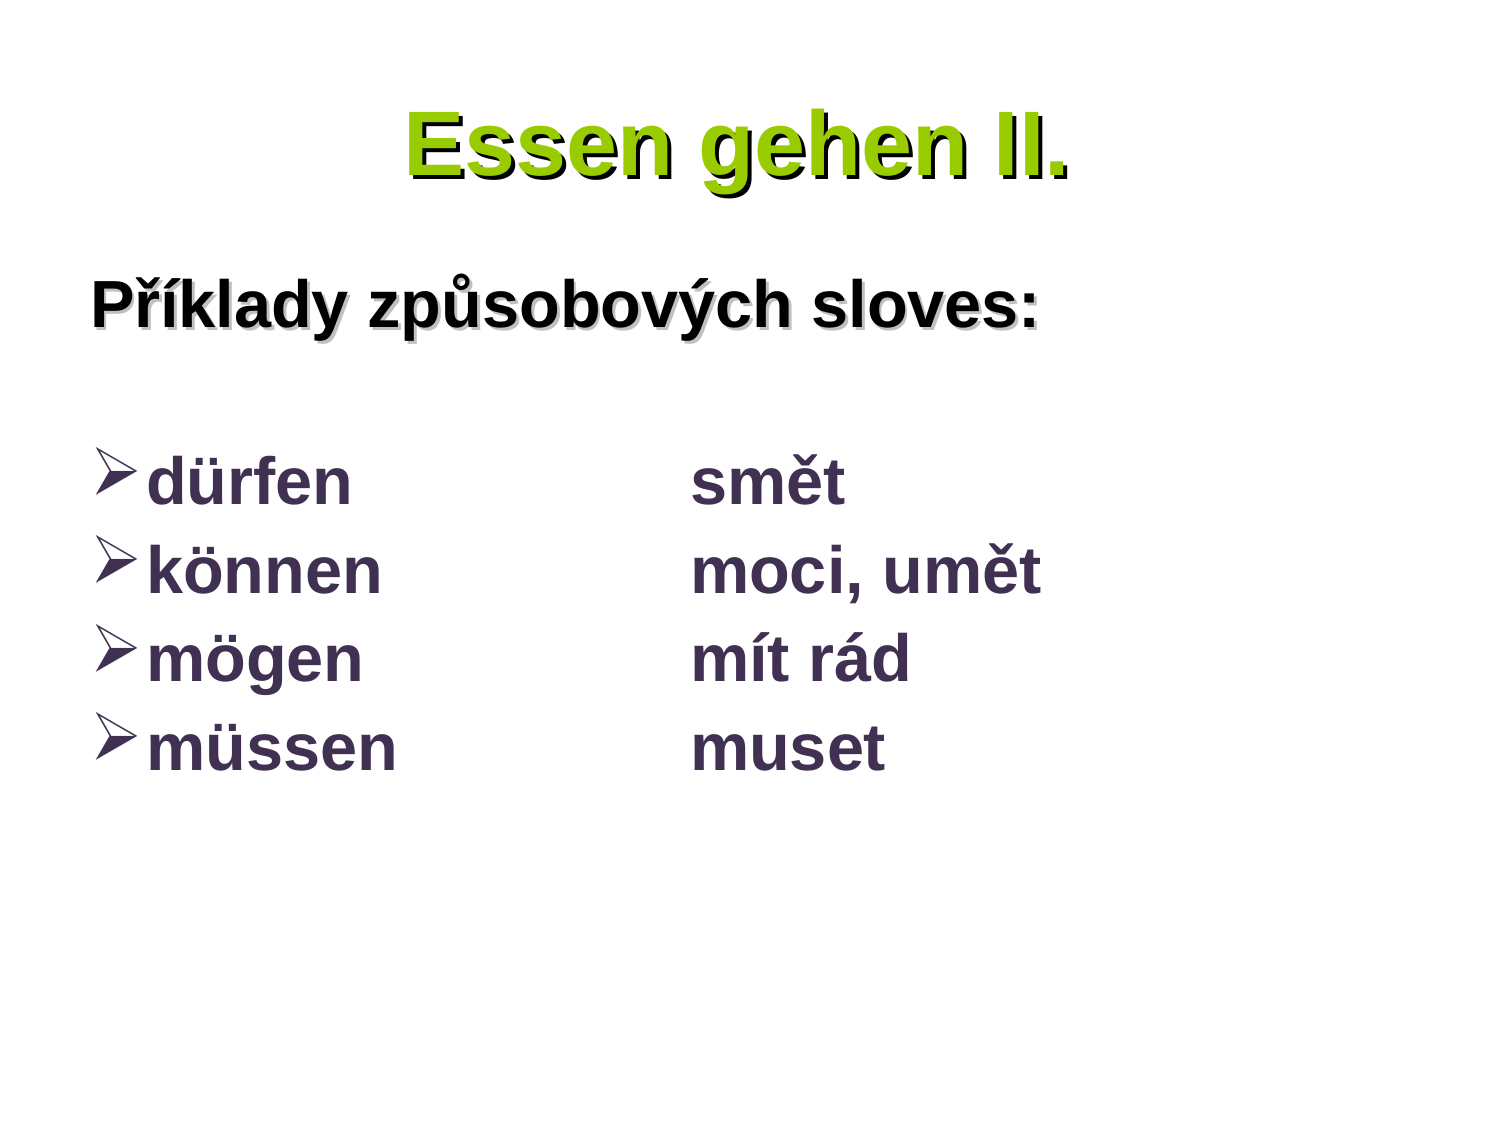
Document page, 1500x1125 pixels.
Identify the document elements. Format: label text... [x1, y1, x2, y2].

list Příklady způsobových sloves: dürfen smět können moci, umět mögen mít rád müssen muset [75, 262, 1426, 1006]
title Essen gehen II. [75, 45, 1426, 233]
